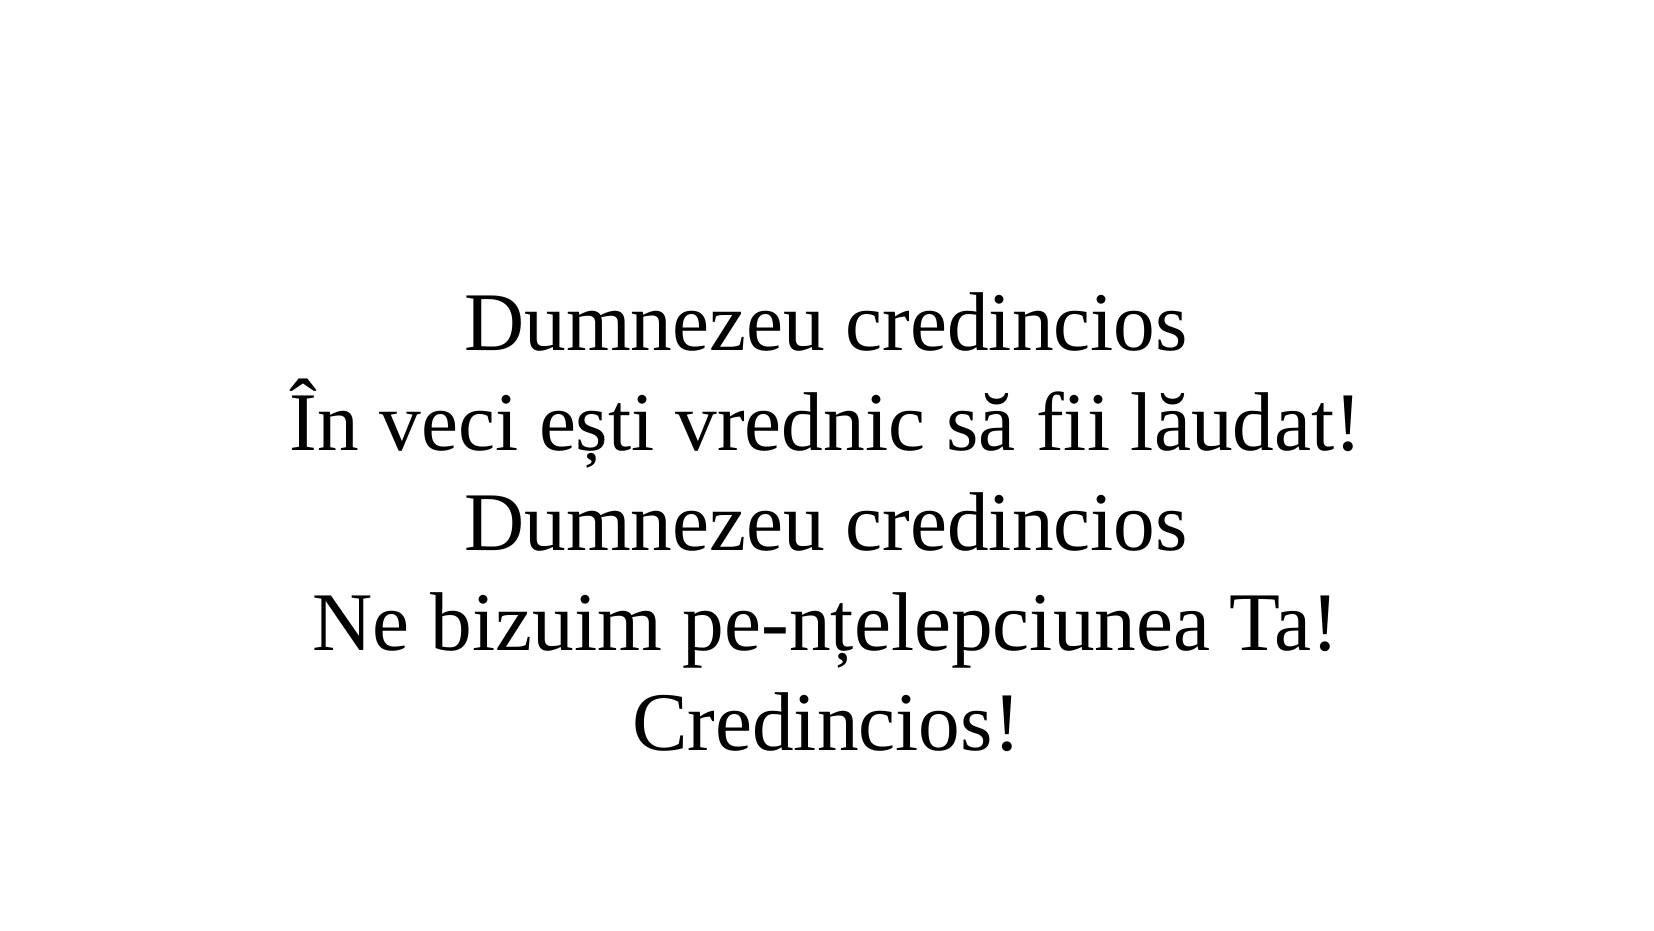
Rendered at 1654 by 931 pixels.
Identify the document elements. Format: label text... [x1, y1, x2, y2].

subtitle Dumnezeu credincios În veci ești vrednic să fii lăudat! Dumnezeu credincios Ne bizuim pe-nțelepciunea Ta! Credincios! [0, 259, 1654, 680]
